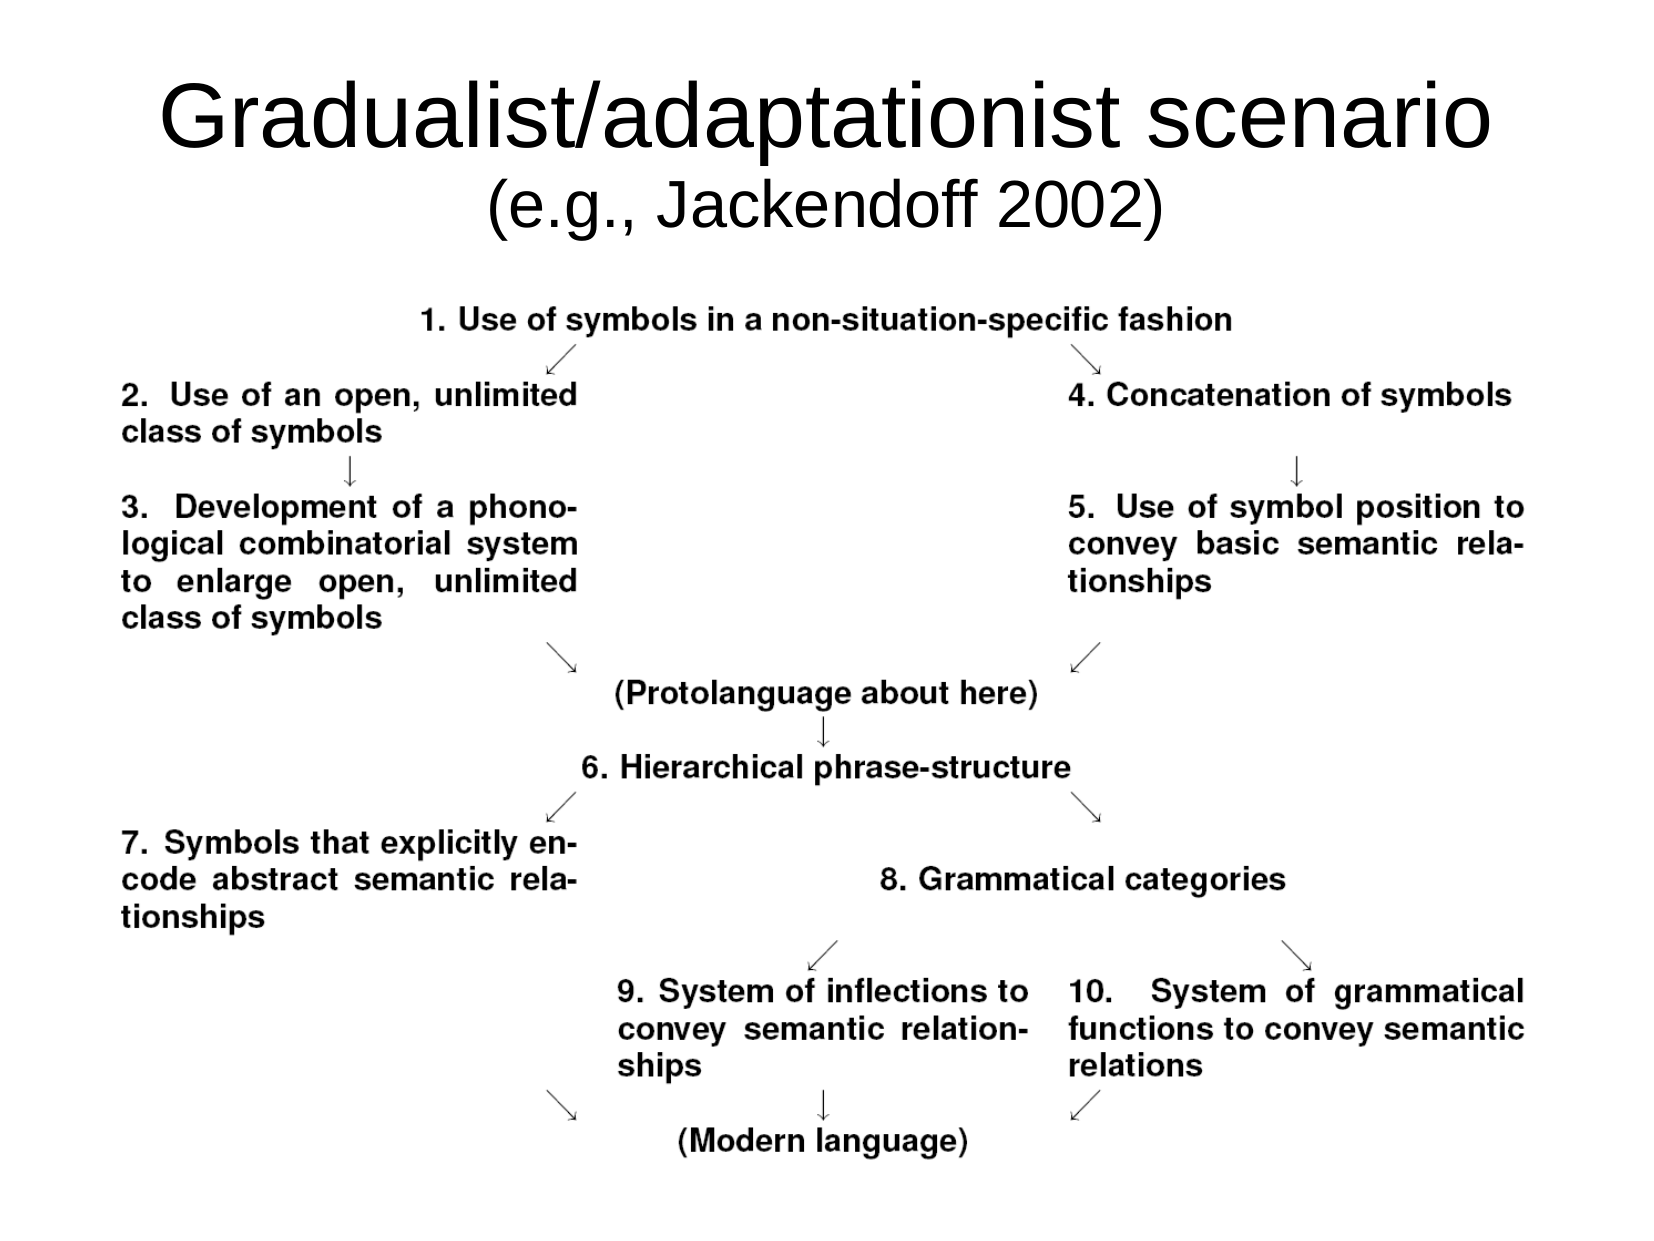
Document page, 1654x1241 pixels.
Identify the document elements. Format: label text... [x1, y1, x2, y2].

picture [0, 149, 1579, 1241]
title Gradualist/adaptationist scenario (e.g., Jackendoff 2002) [82, 49, 1571, 257]
